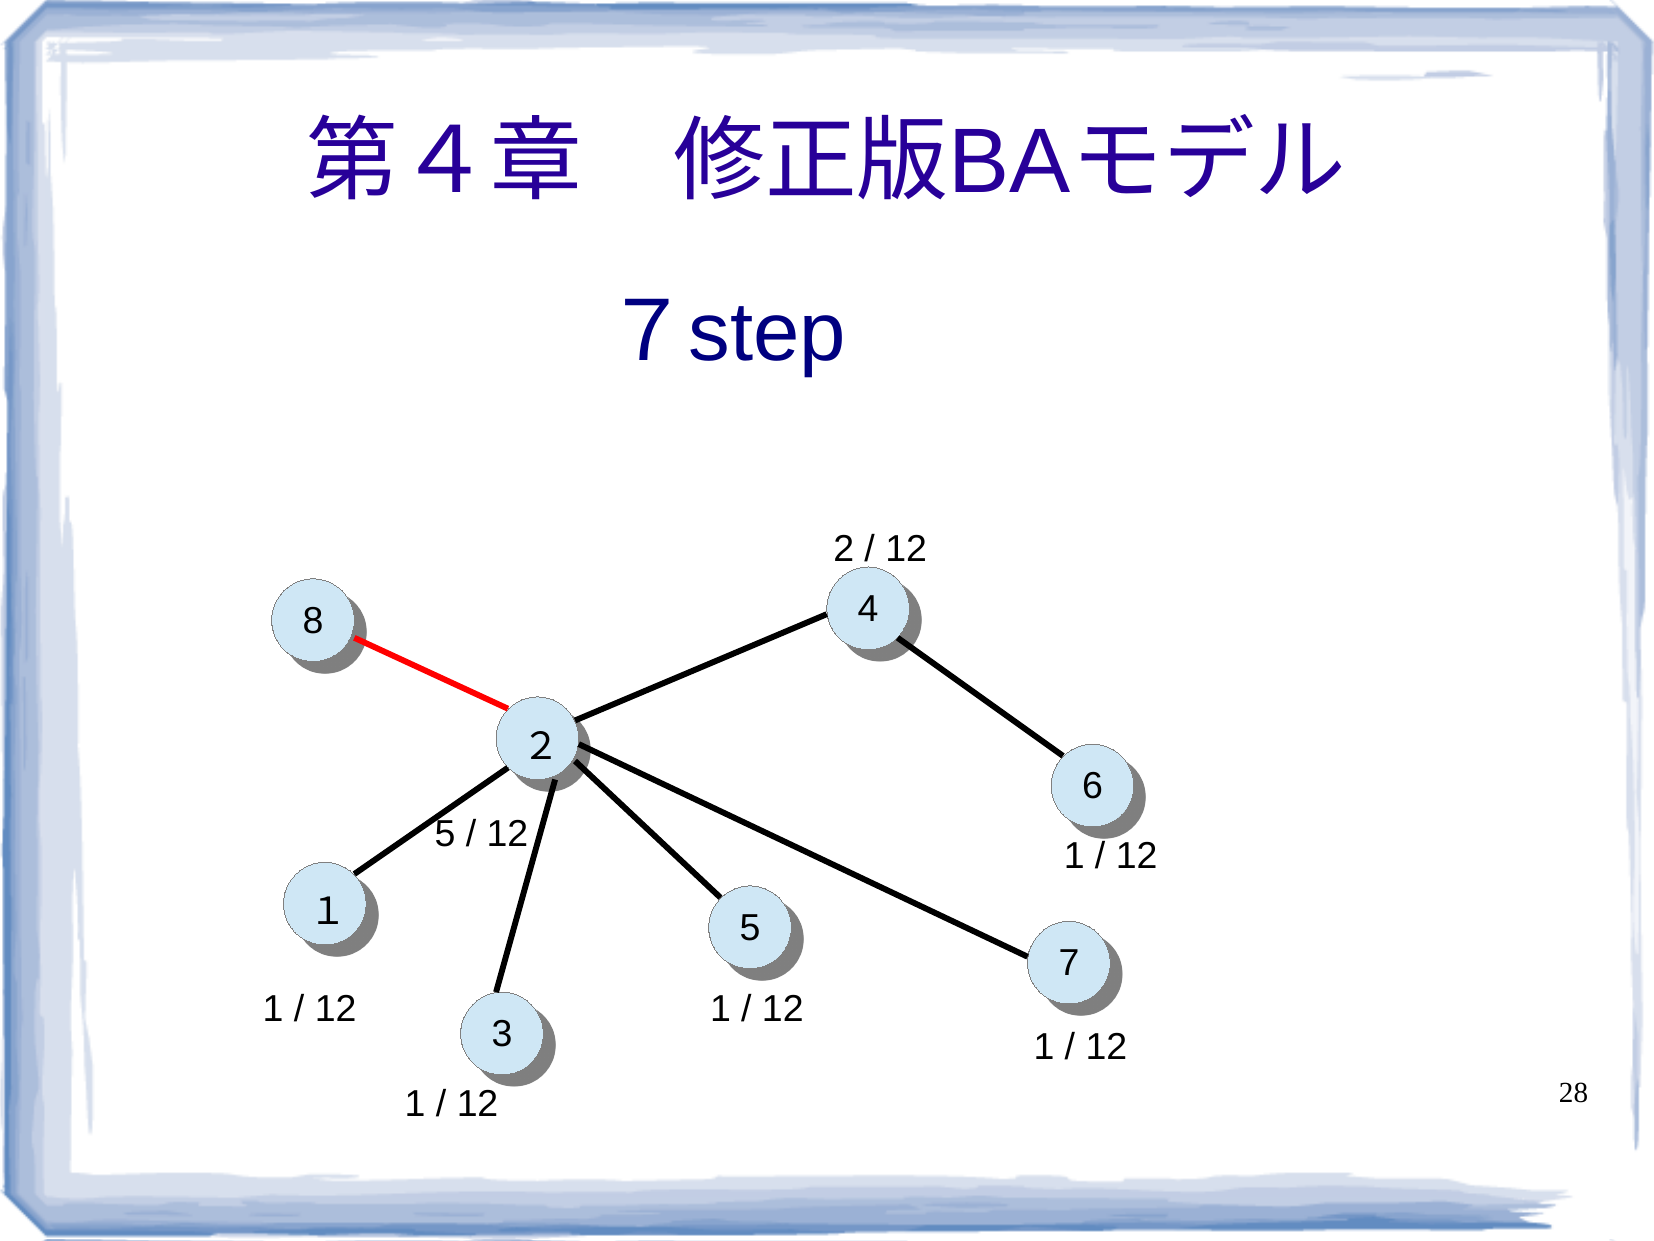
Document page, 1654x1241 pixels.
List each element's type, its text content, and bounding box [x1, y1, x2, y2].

text_box 7 [1027, 921, 1111, 1004]
text_box 6 [1051, 744, 1134, 826]
text_box 5 [708, 885, 792, 969]
text_box 1 / 12 [248, 980, 372, 1038]
text_box ７step [590, 256, 885, 365]
text_box [363, 887, 367, 920]
text_box 4 [826, 577, 910, 650]
text_box 8 [271, 578, 355, 662]
text_box [509, 696, 566, 708]
text_box [283, 862, 359, 945]
picture [0, 0, 1654, 1241]
text_box 1 / 12 [695, 980, 819, 1038]
title 第４章 修正版BAモデル [82, 49, 1571, 257]
text_box 5 / 12 [419, 805, 544, 863]
text_box 2 / 12 [818, 519, 943, 577]
text_box 1 / 12 [389, 1074, 514, 1132]
text_box 5 / 12 [536, 835, 544, 863]
text_box ２ [507, 708, 576, 761]
text_box [496, 712, 572, 780]
text_box 3 [460, 992, 544, 1074]
text_box 1 / 12 [1048, 826, 1173, 884]
text_box 1 / 12 [1015, 1015, 1146, 1079]
text_box １ [295, 874, 363, 927]
